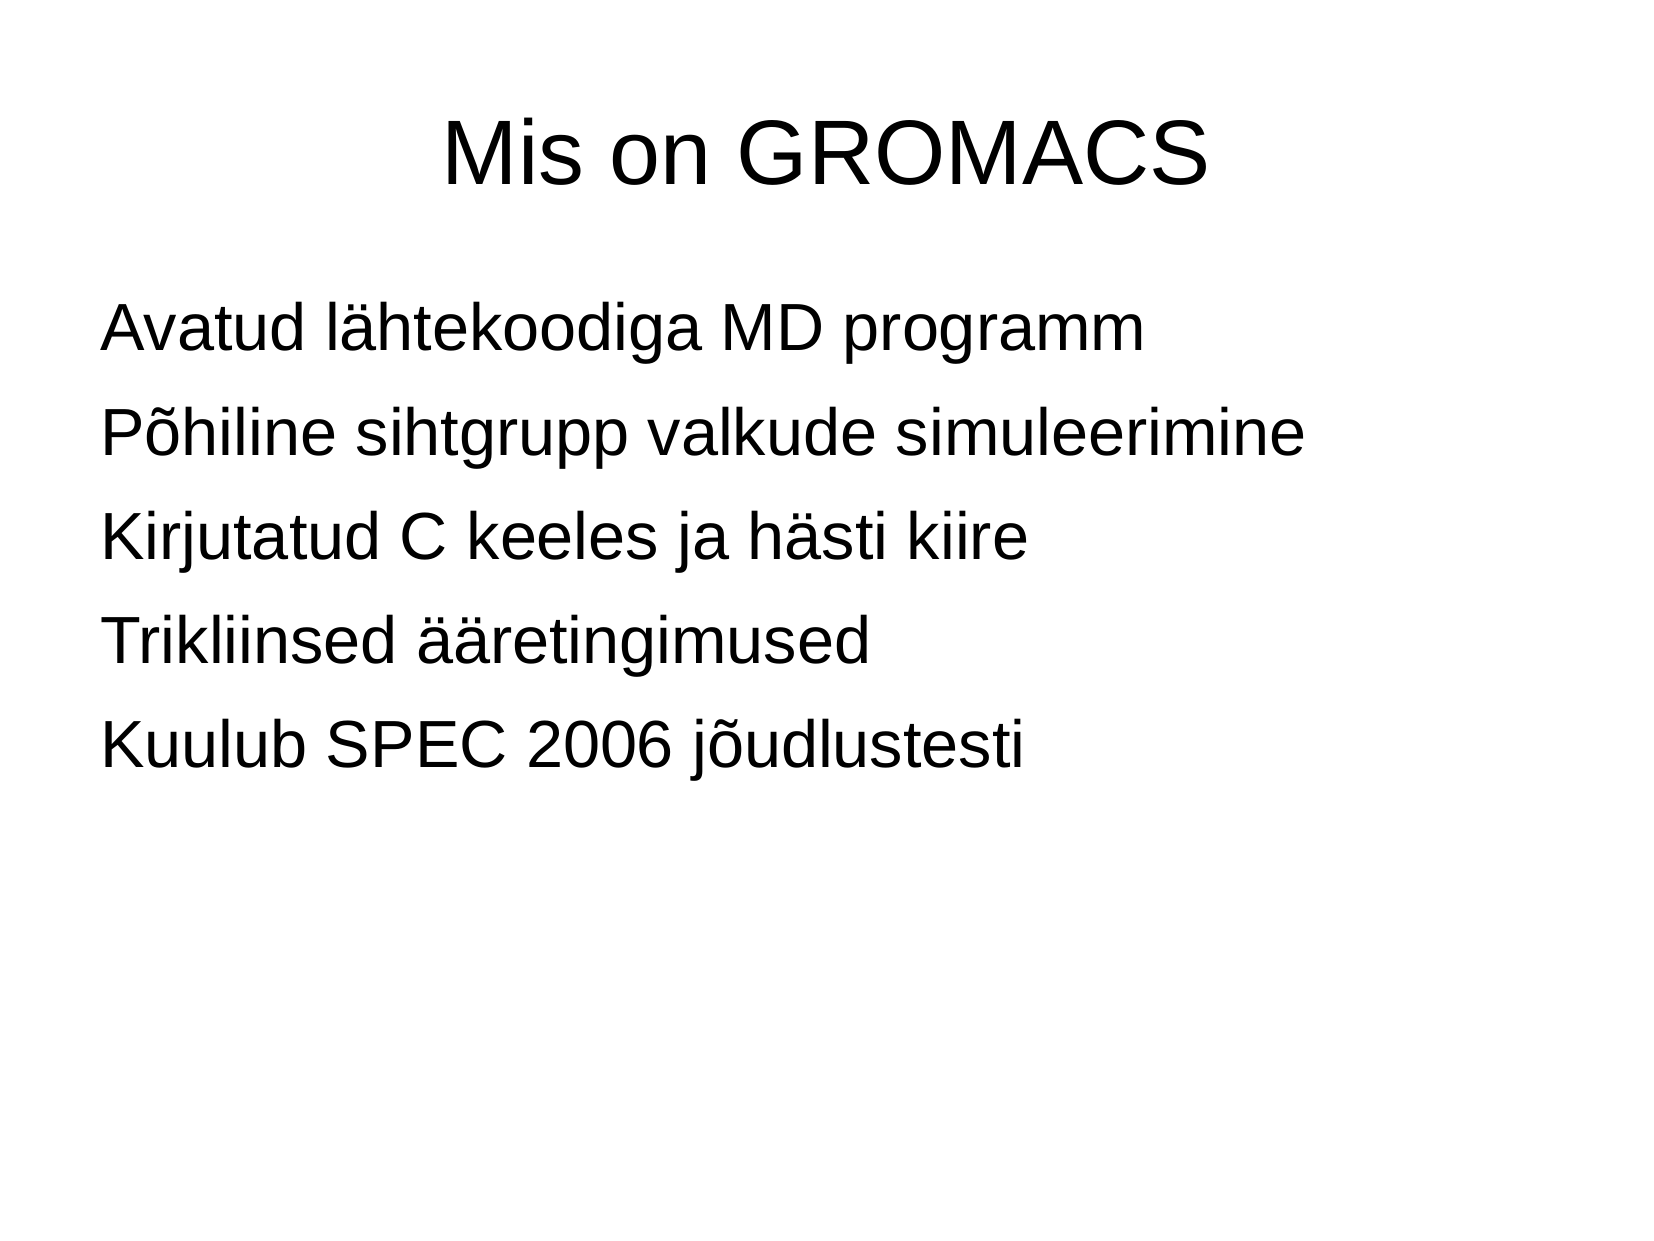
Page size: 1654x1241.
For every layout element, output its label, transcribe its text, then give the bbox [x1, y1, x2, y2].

list Avatud lähtekoodiga MD programm Põhiline sihtgrupp valkude simuleerimine Kirjutatud C keeles ja hästi kiire Trikliinsed ääretingimused Kuulub SPEC 2006 jõudlustesti [82, 290, 1571, 1094]
title Mis on GROMACS [82, 49, 1571, 257]
